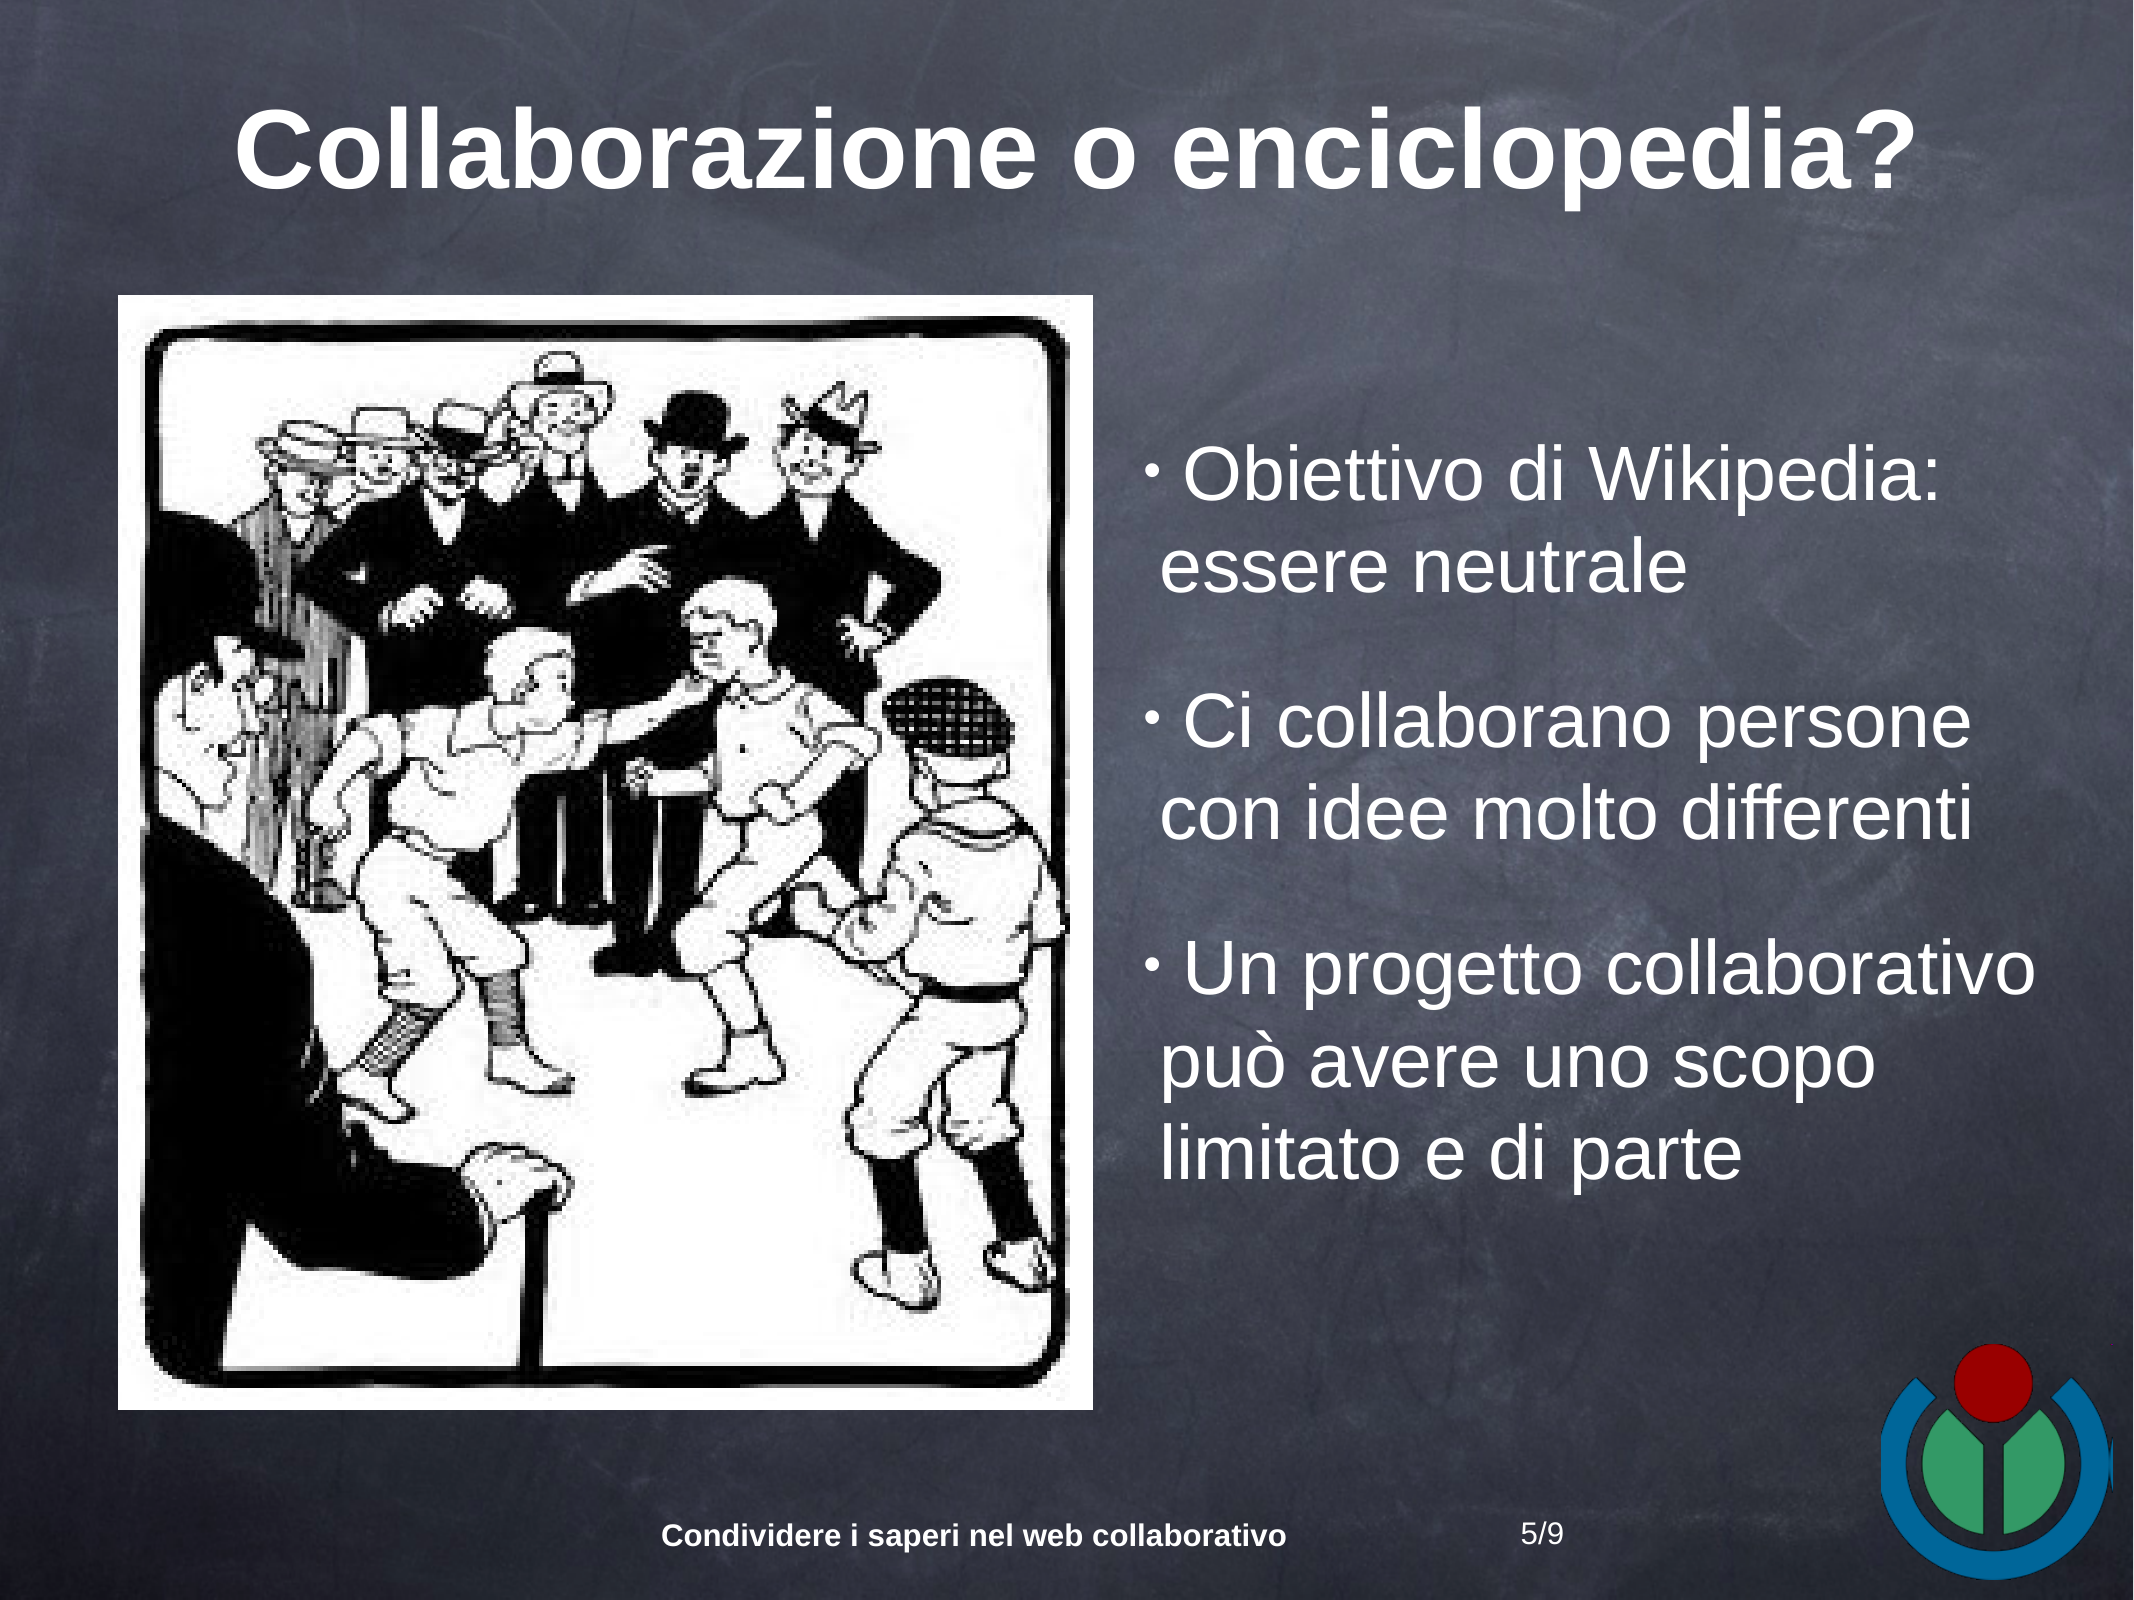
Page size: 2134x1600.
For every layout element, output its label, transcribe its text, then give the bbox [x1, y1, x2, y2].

picture [0, 0, 2134, 1600]
list Obiettivo di Wikipedia: essere neutrale Ci collaborano persone con idee molto differenti Un progetto collaborativo può avere uno scopo limitato e di parte [1093, 230, 2074, 1388]
text_box Collaborazione o enciclopedia? [88, 67, 2067, 325]
